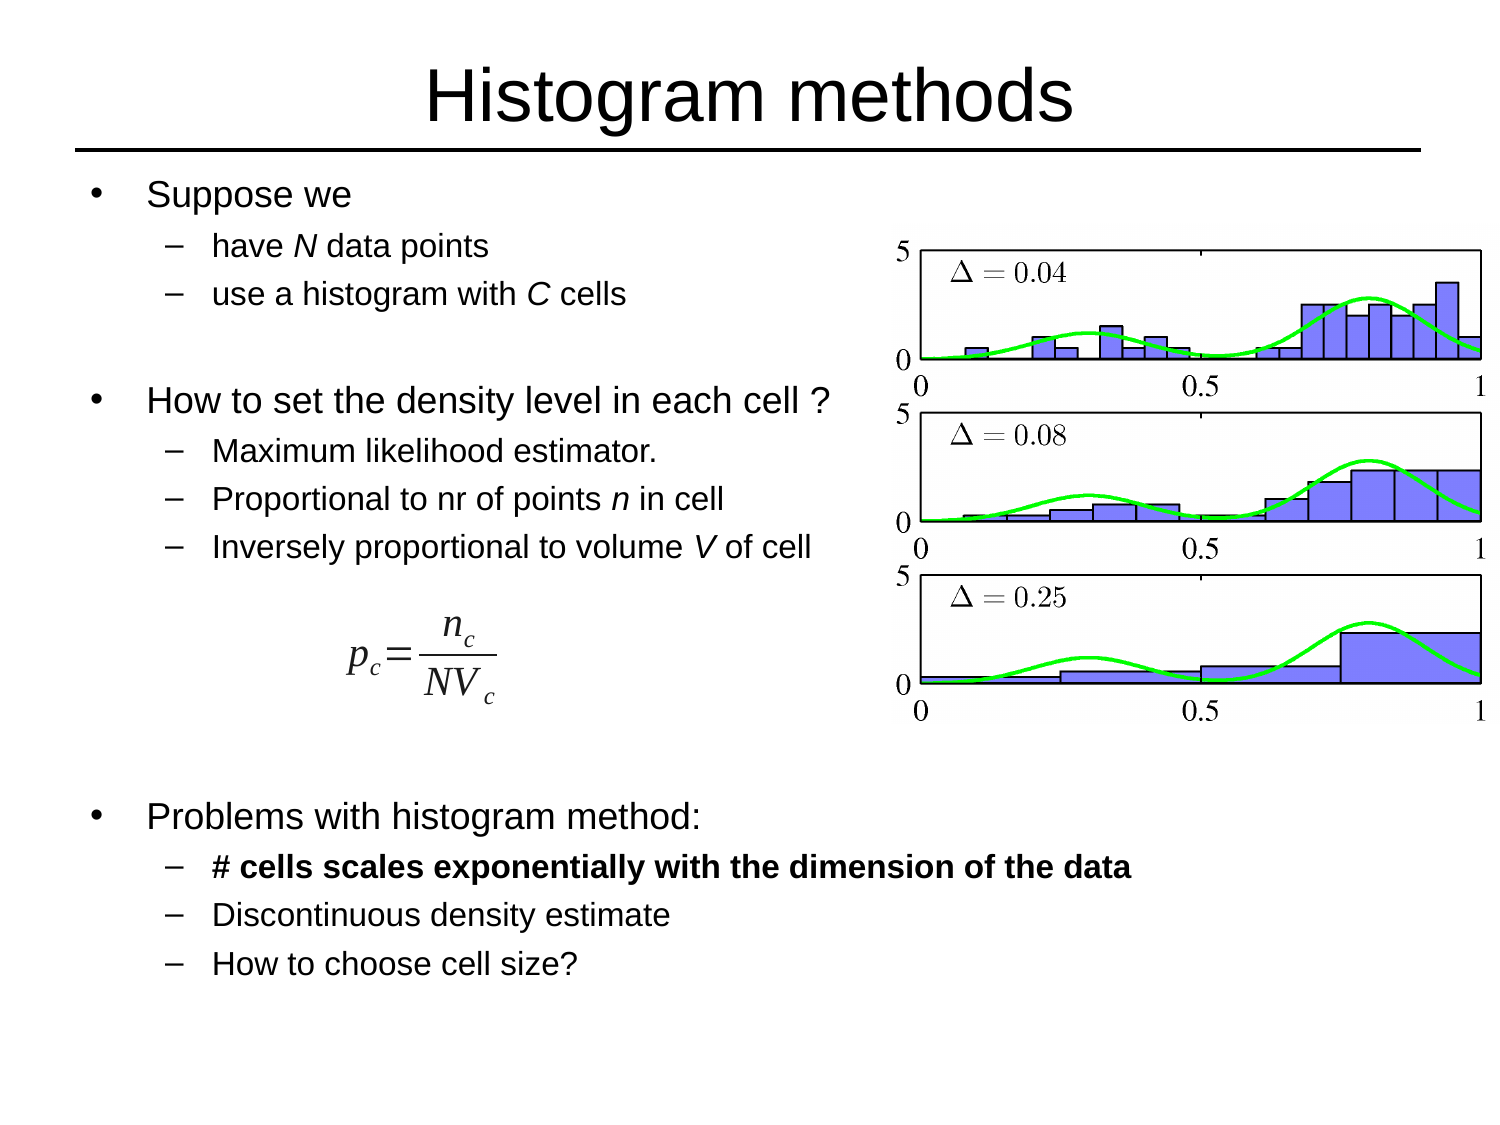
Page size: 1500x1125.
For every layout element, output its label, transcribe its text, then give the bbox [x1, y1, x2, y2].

chart [337, 600, 506, 710]
picture [891, 223, 1500, 724]
title Histogram methods [75, 38, 1426, 144]
list Suppose we have N data points use a histogram with C cells How to set the density level in each cell ? Maximum likelihood estimator. Proportional to nr of points n in cell Inversely proportional to volume V of cell Problems with histogram method: # cells scales exponentially with the dimension of the data Discontinuous density estimate How to choose cell size? [75, 162, 1426, 1077]
